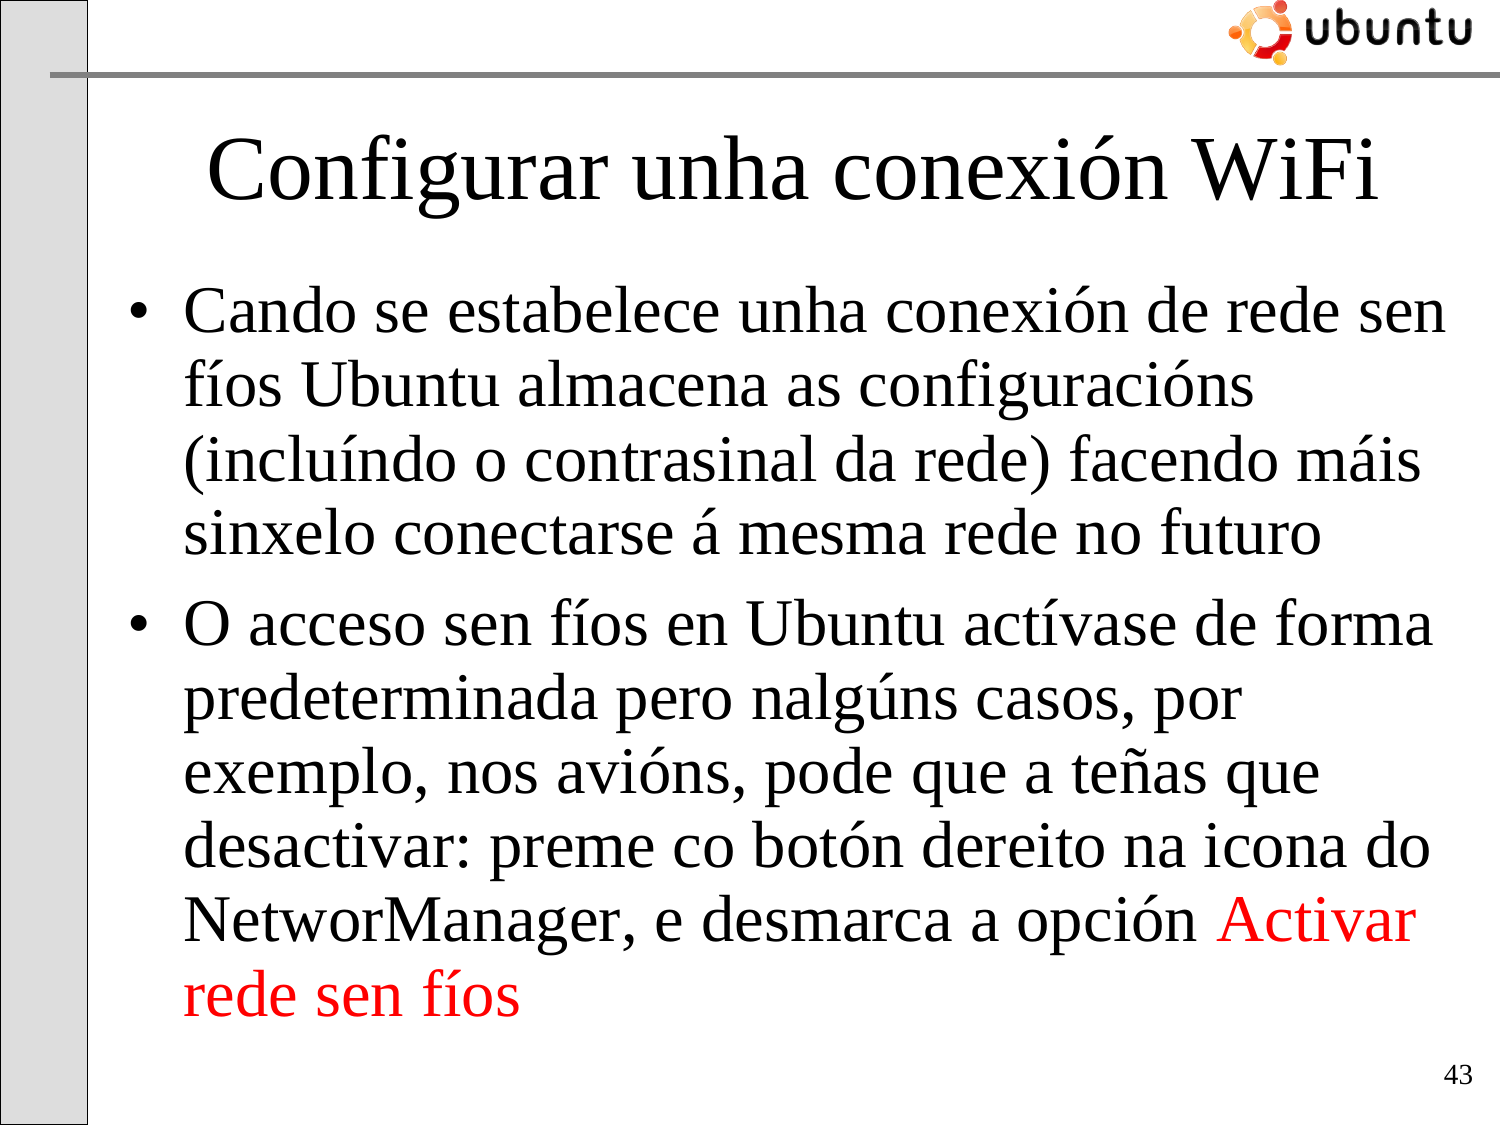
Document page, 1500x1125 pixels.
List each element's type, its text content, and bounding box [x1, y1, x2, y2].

title Configurar unha conexión WiFi [112, 99, 1477, 237]
picture [1221, 0, 1483, 71]
list Cando se estabelece unha conexión de rede sen fíos Ubuntu almacena as configuracións (incluíndo o contrasinal da rede) facendo máis sinxelo conectarse á mesma rede no futuro O acceso sen fíos en Ubuntu actívase de forma predeterminada pero nalgúns casos, por exemplo, nos avións, pode que a teñas que desactivar: preme co botón dereito na icona do NetworManager, e desmarca a opción Activar rede sen fíos [112, 265, 1477, 1125]
